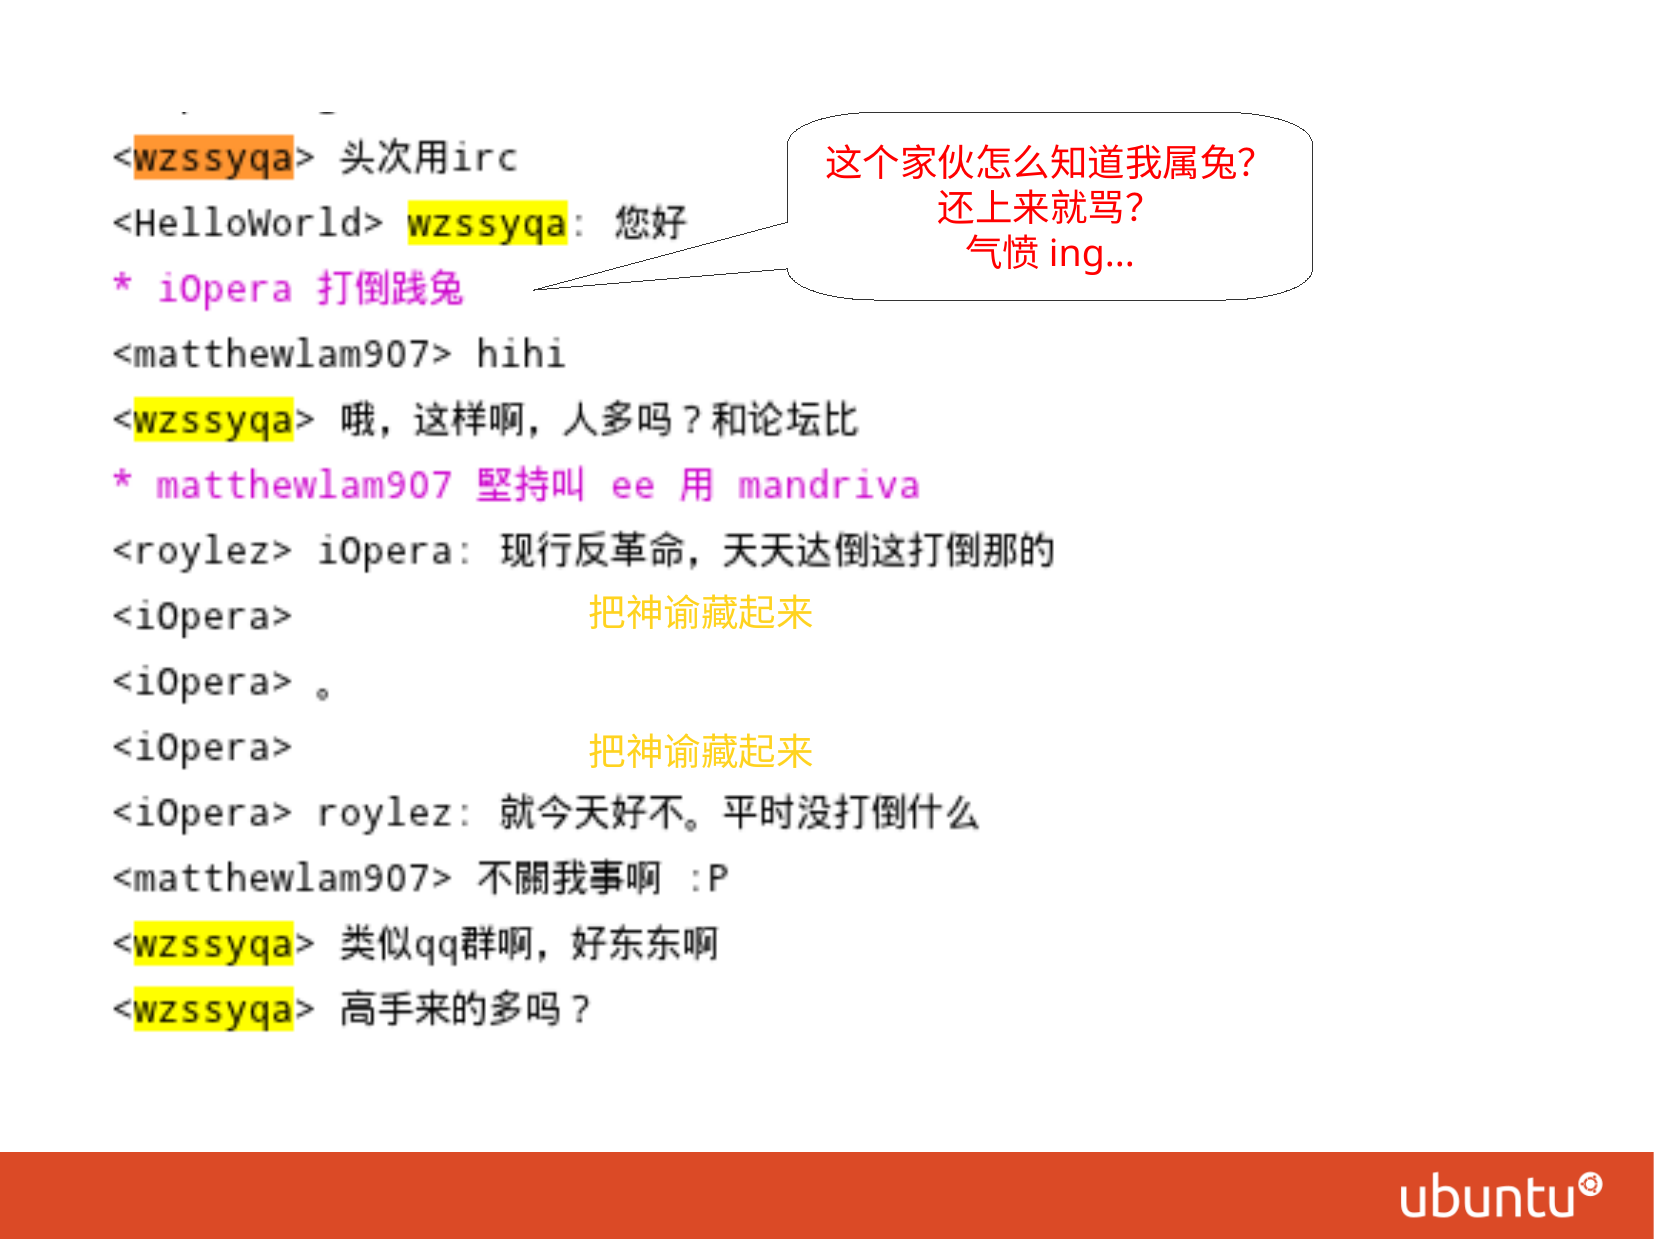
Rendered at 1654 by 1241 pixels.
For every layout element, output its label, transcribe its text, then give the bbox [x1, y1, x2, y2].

text_box 把神谕藏起来 [314, 712, 1088, 788]
text_box 这个家伙怎么知道我属兔？ 还上来就骂？ 气愤ing... [533, 112, 1313, 301]
text_box 把神谕藏起来 [314, 573, 1088, 649]
picture [0, 1152, 1654, 1239]
picture [75, 112, 1576, 1051]
